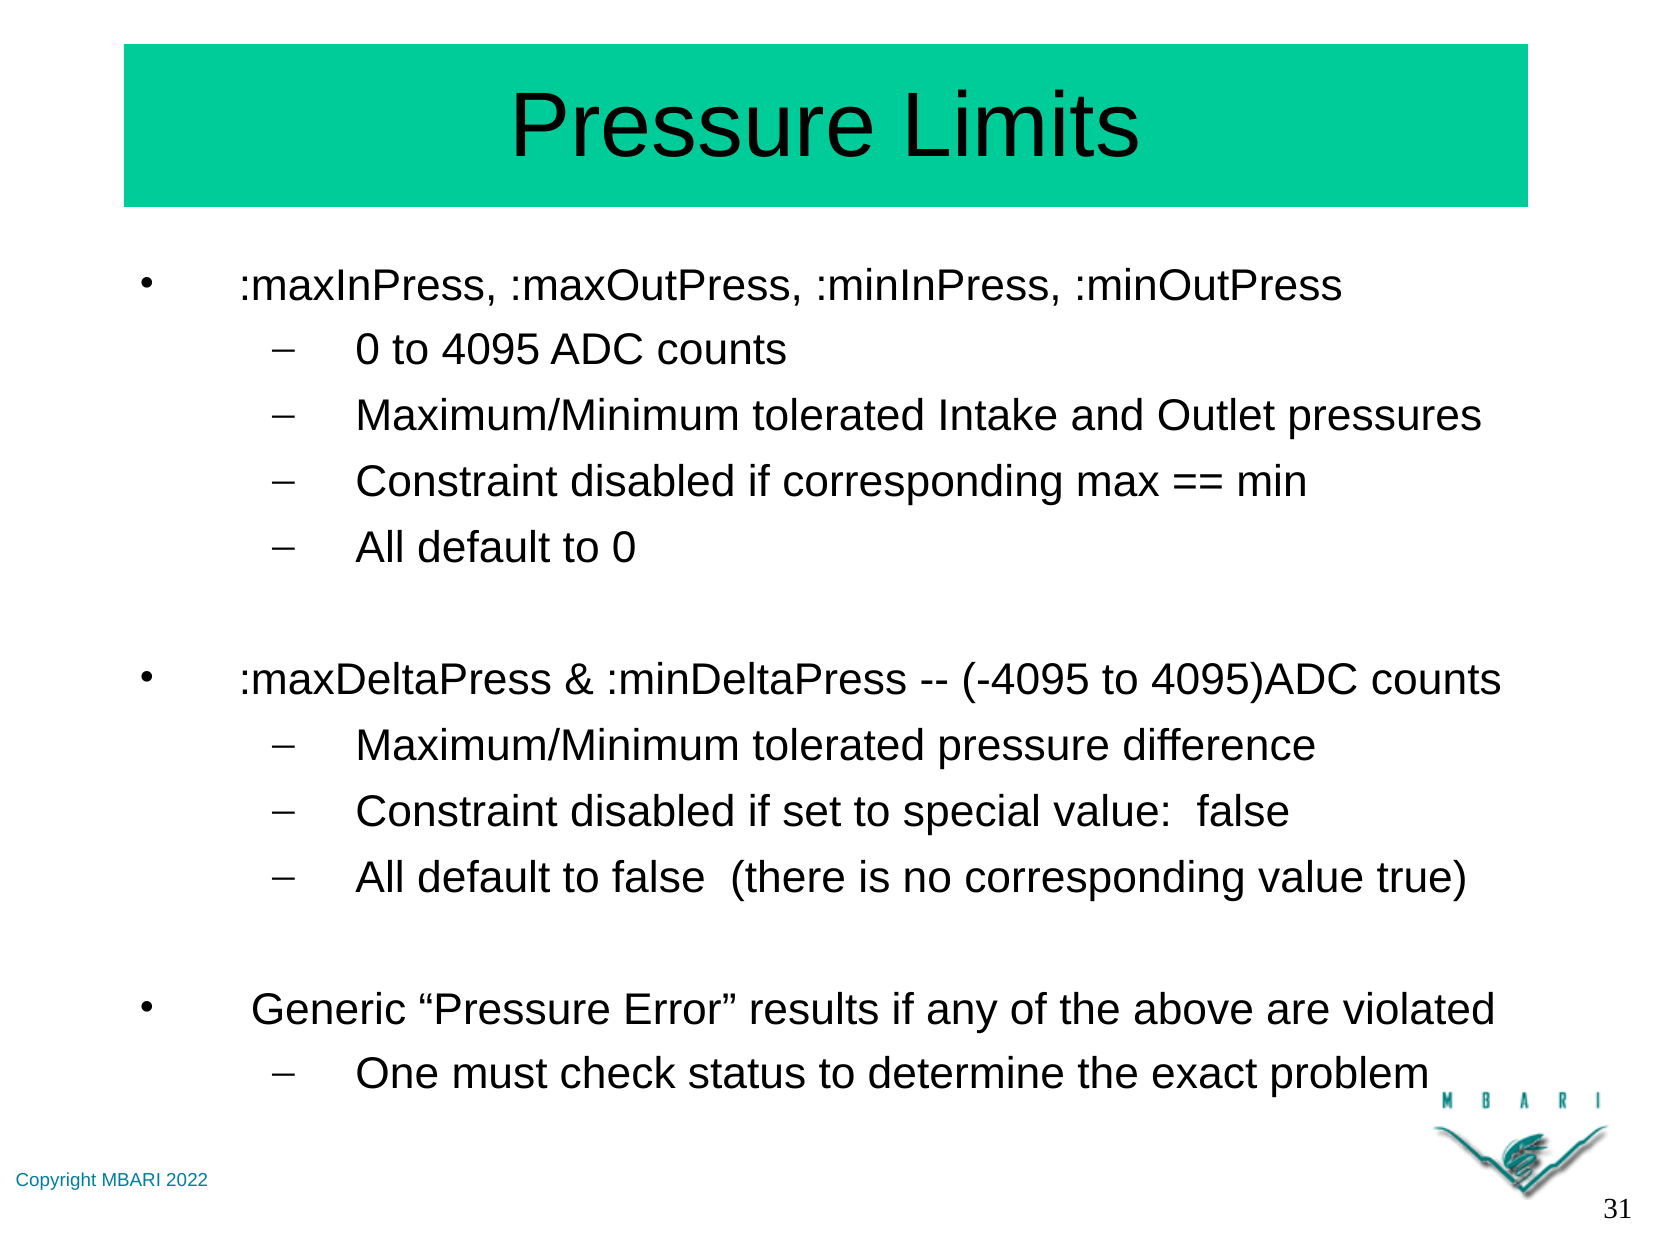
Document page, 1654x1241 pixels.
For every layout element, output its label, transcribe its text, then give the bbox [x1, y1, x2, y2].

list :maxInPress, :maxOutPress, :minInPress, :minOutPress 0 to 4095 ADC counts Maximum/Minimum tolerated Intake and Outlet pressures Constraint disabled if corresponding max == min All default to 0 :maxDeltaPress & :minDeltaPress -- (-4095 to 4095)ADC counts Maximum/Minimum tolerated pressure difference Constraint disabled if set to special value: false All default to false (there is no corresponding value true) Generic “Pressure Error” results if any of the above are violated One must check status to determine the exact problem [123, 247, 1528, 1158]
picture [1426, 1091, 1613, 1200]
title Pressure Limits [123, 44, 1528, 207]
